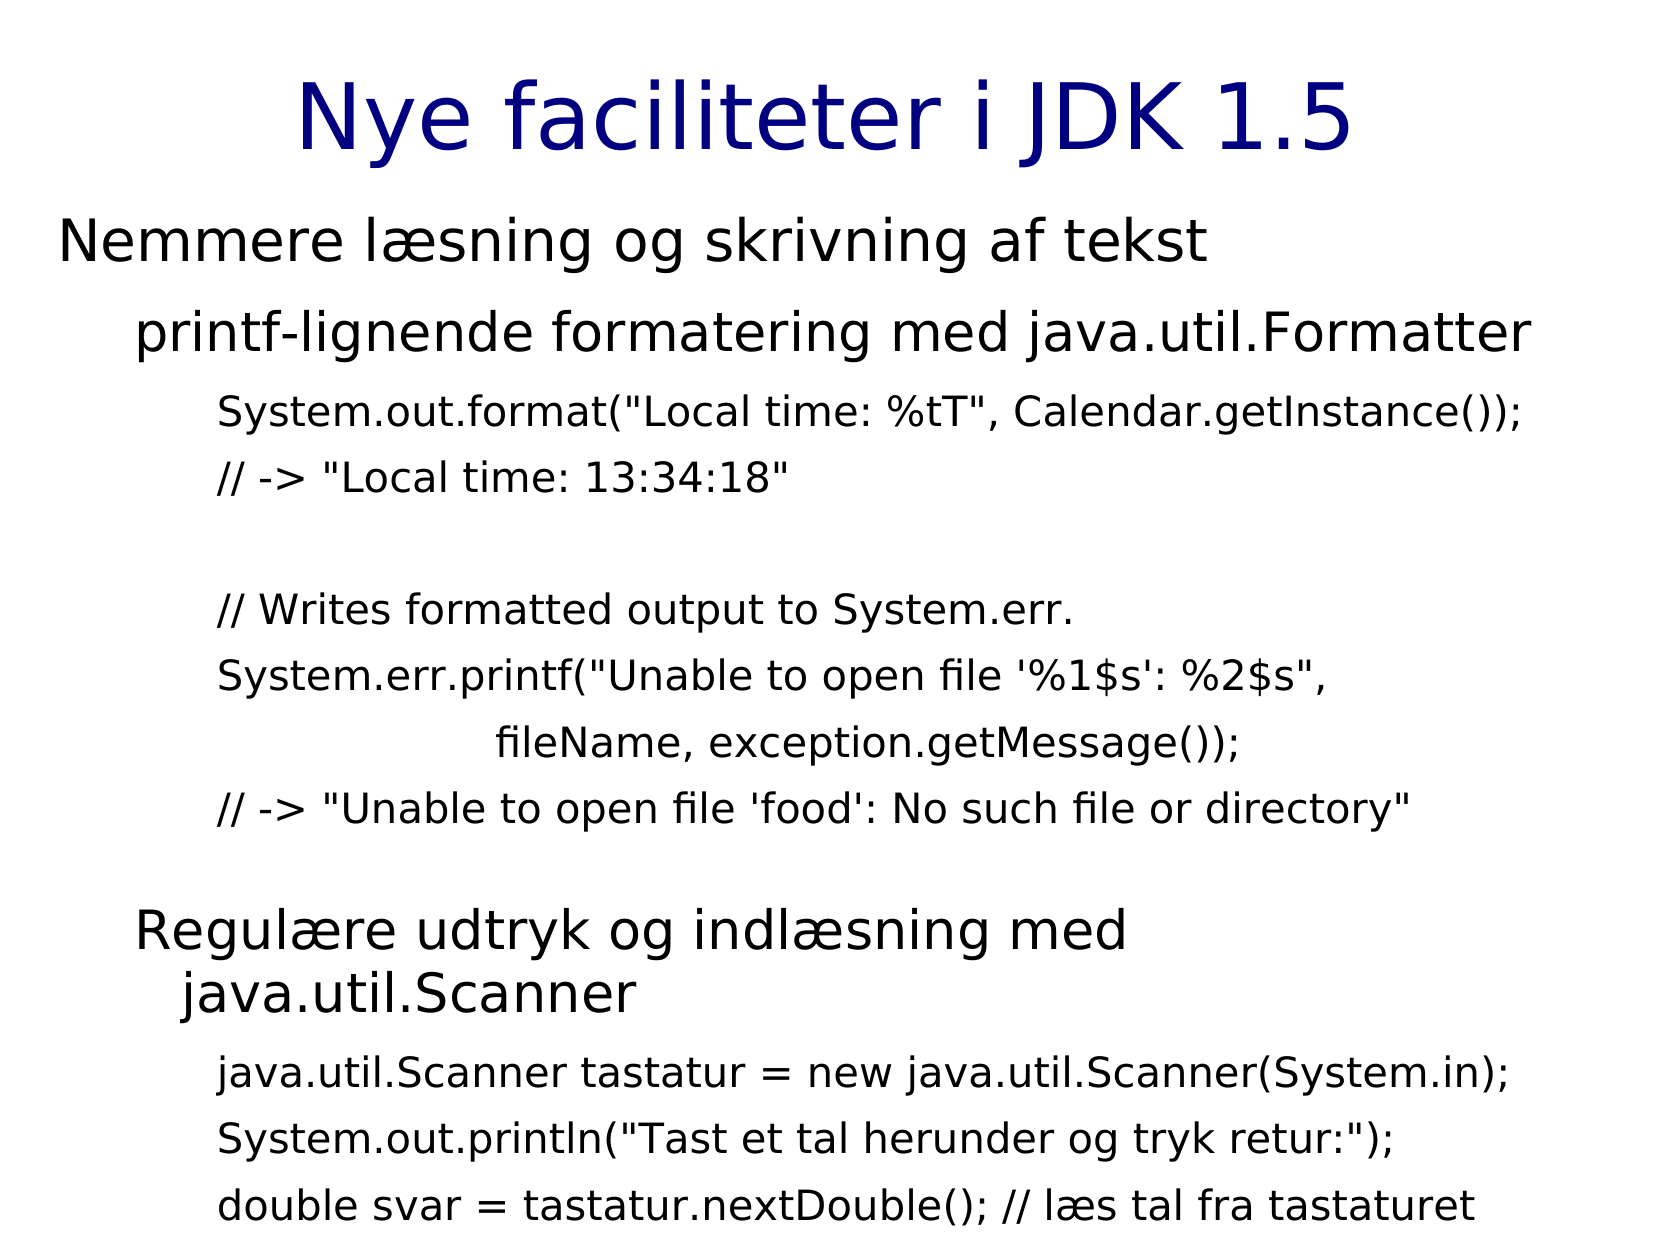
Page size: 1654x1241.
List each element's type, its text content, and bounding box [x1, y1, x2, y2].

list Nemmere læsning og skrivning af tekst printf-lignende formatering med java.util.Formatter System.out.format("Local time: %tT", Calendar.getInstance()); // -> "Local time: 13:34:18" // Writes formatted output to System.err. System.err.printf("Unable to open file '%1$s': %2$s", fileName, exception.getMessage()); // -> "Unable to open file 'food': No such file or directory" Regulære udtryk og indlæsning med java.util.Scanner java.util.Scanner tastatur = new java.util.Scanner(System.in); System.out.println("Tast et tal herunder og tryk retur:"); double svar = tastatur.nextDouble(); // læs tal fra tastaturet System.out.println("Du indtastede "+svar+", det dobbelte er: "+svar*2); [39, 207, 1573, 1241]
title Nye faciliteter i JDK 1.5 [105, 14, 1549, 207]
